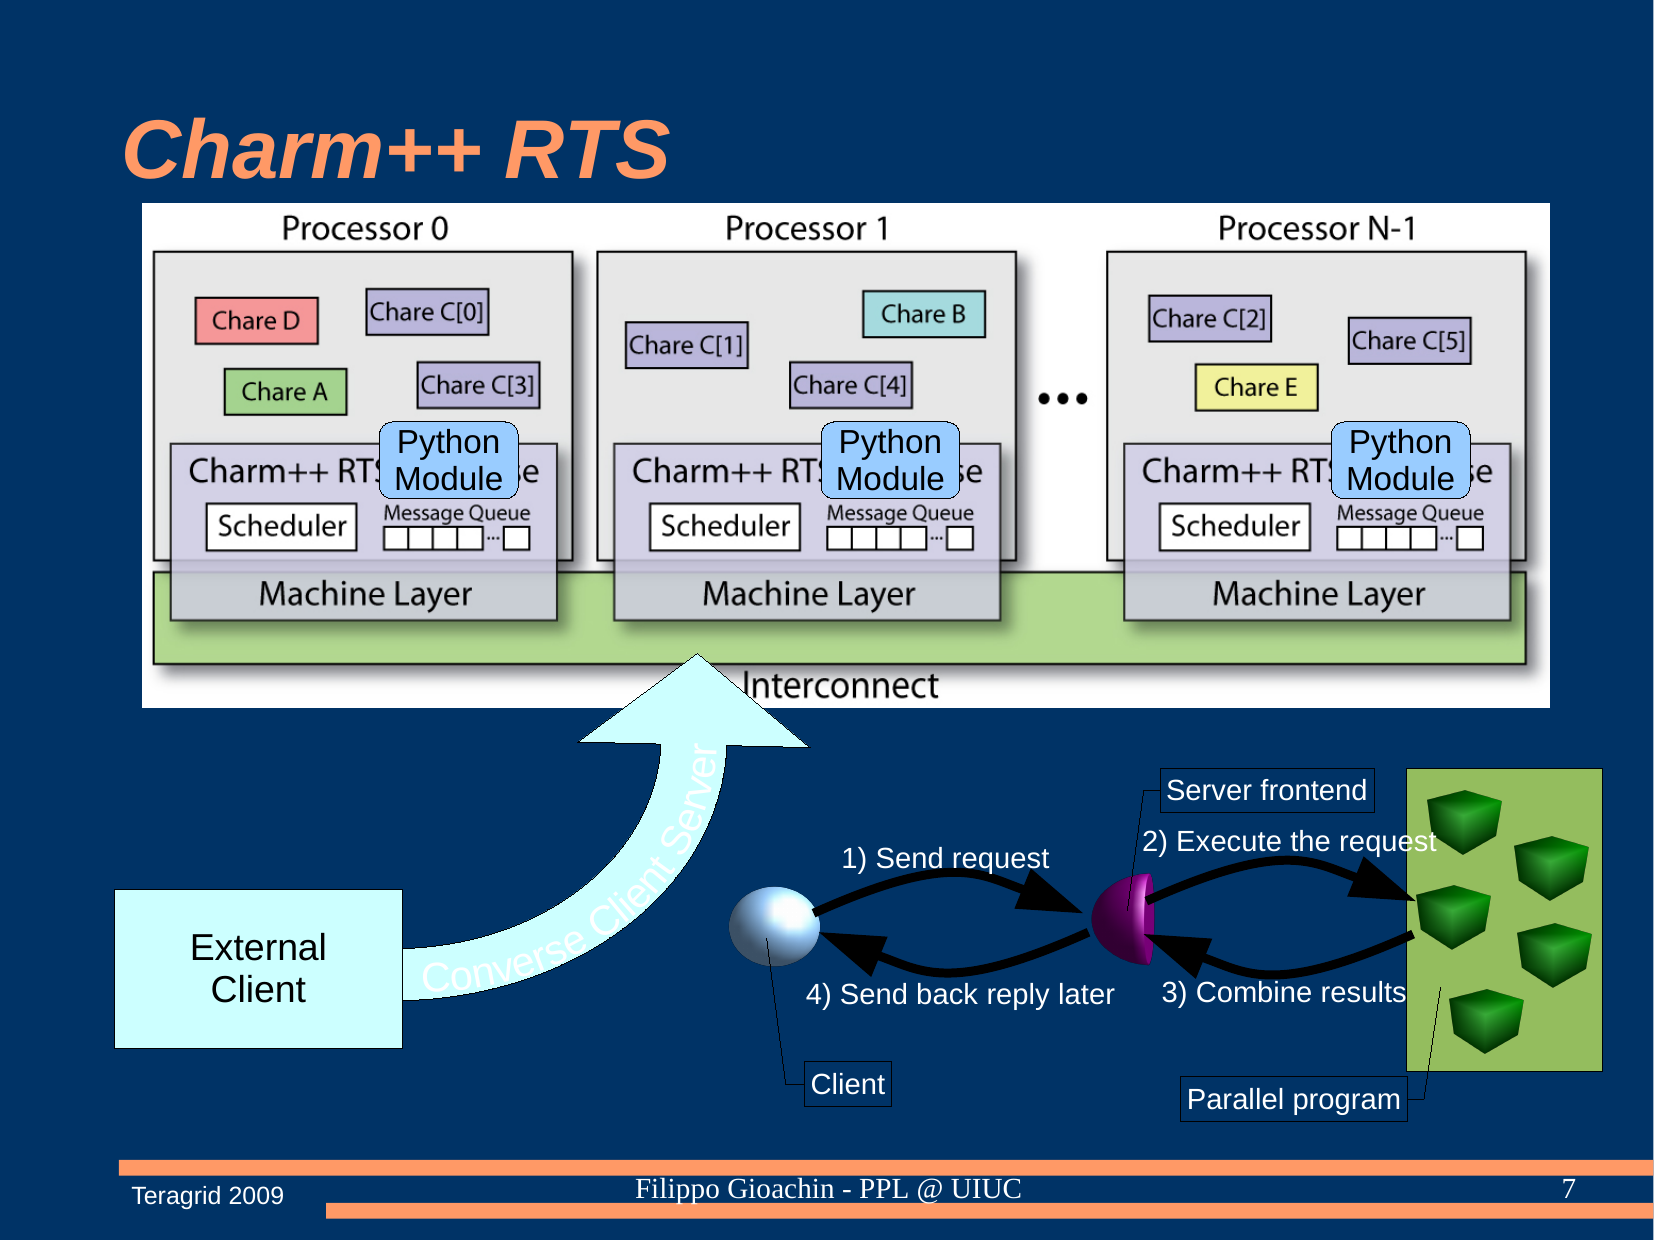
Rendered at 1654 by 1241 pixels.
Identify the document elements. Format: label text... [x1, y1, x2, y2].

text_box Parallel program [1180, 1076, 1408, 1122]
text_box [1406, 768, 1603, 1072]
text_box Python Module [379, 421, 519, 499]
text_box Python Module [1331, 421, 1471, 499]
text_box 4) Send back reply later [791, 970, 1131, 1023]
text_box [403, 653, 811, 1001]
text_box 2) Execute the request [1127, 817, 1452, 871]
title Charm++ RTS [121, 46, 1534, 254]
text_box Client [804, 1061, 892, 1107]
text_box External Client [114, 889, 403, 1049]
picture [142, 203, 1550, 708]
text_box 1) Send request [826, 835, 1065, 883]
text_box 2) Execute the request [1246, 865, 1322, 871]
text_box Server frontend [1160, 768, 1375, 813]
text_box Python Module [821, 421, 960, 499]
text_box 3) Combine results [1146, 969, 1423, 1017]
